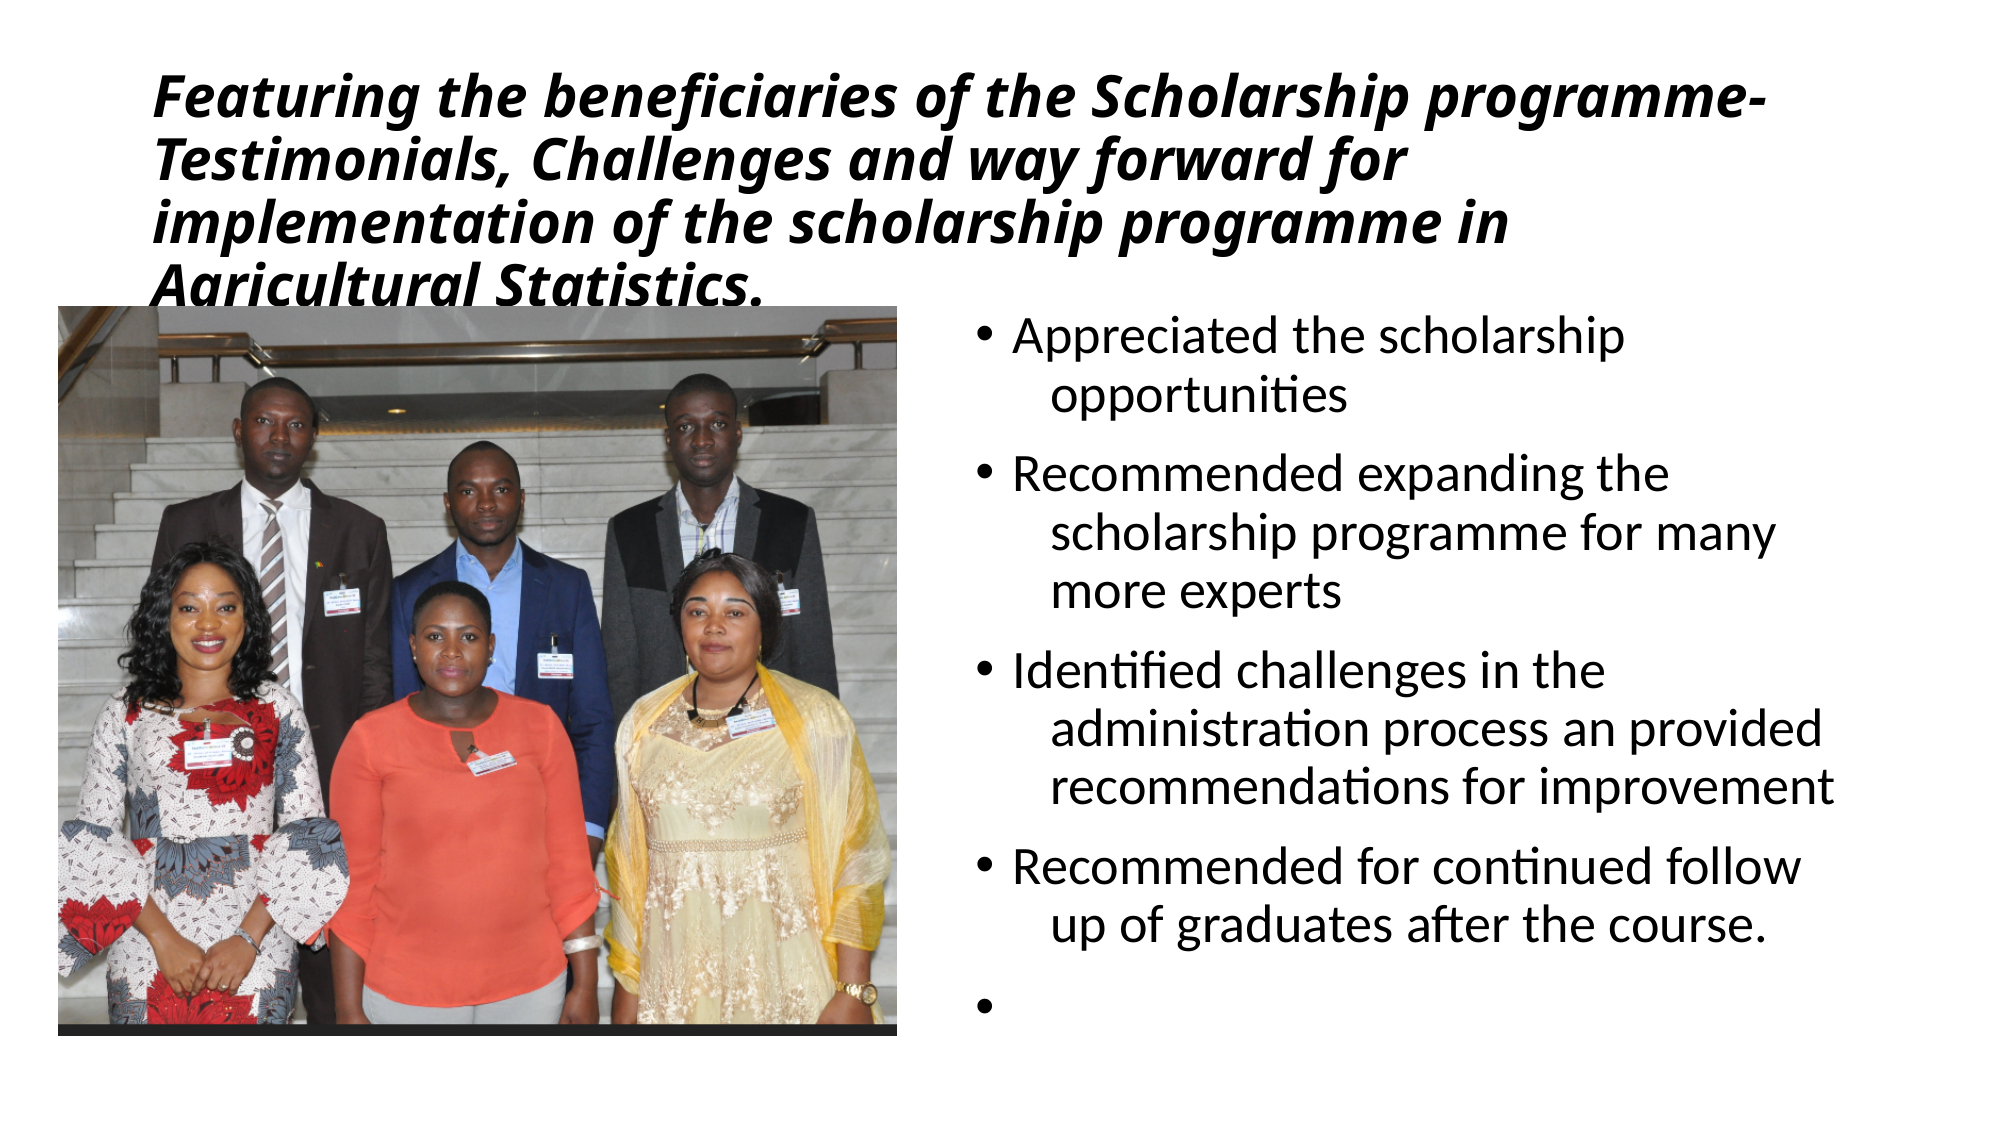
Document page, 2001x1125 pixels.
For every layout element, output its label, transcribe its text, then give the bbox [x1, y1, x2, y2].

list Appreciated the scholarship opportunities Recommended expanding the scholarship programme for many more experts Identified challenges in the administration process an provided recommendations for improvement Recommended for continued follow up of graduates after the course. [960, 299, 1863, 1014]
title Featuring the beneficiaries of the Scholarship programme- Testimonials, Challenges and way forward for implementation of the scholarship programme in Agricultural Statistics. [137, 59, 1863, 278]
picture [58, 306, 897, 1036]
